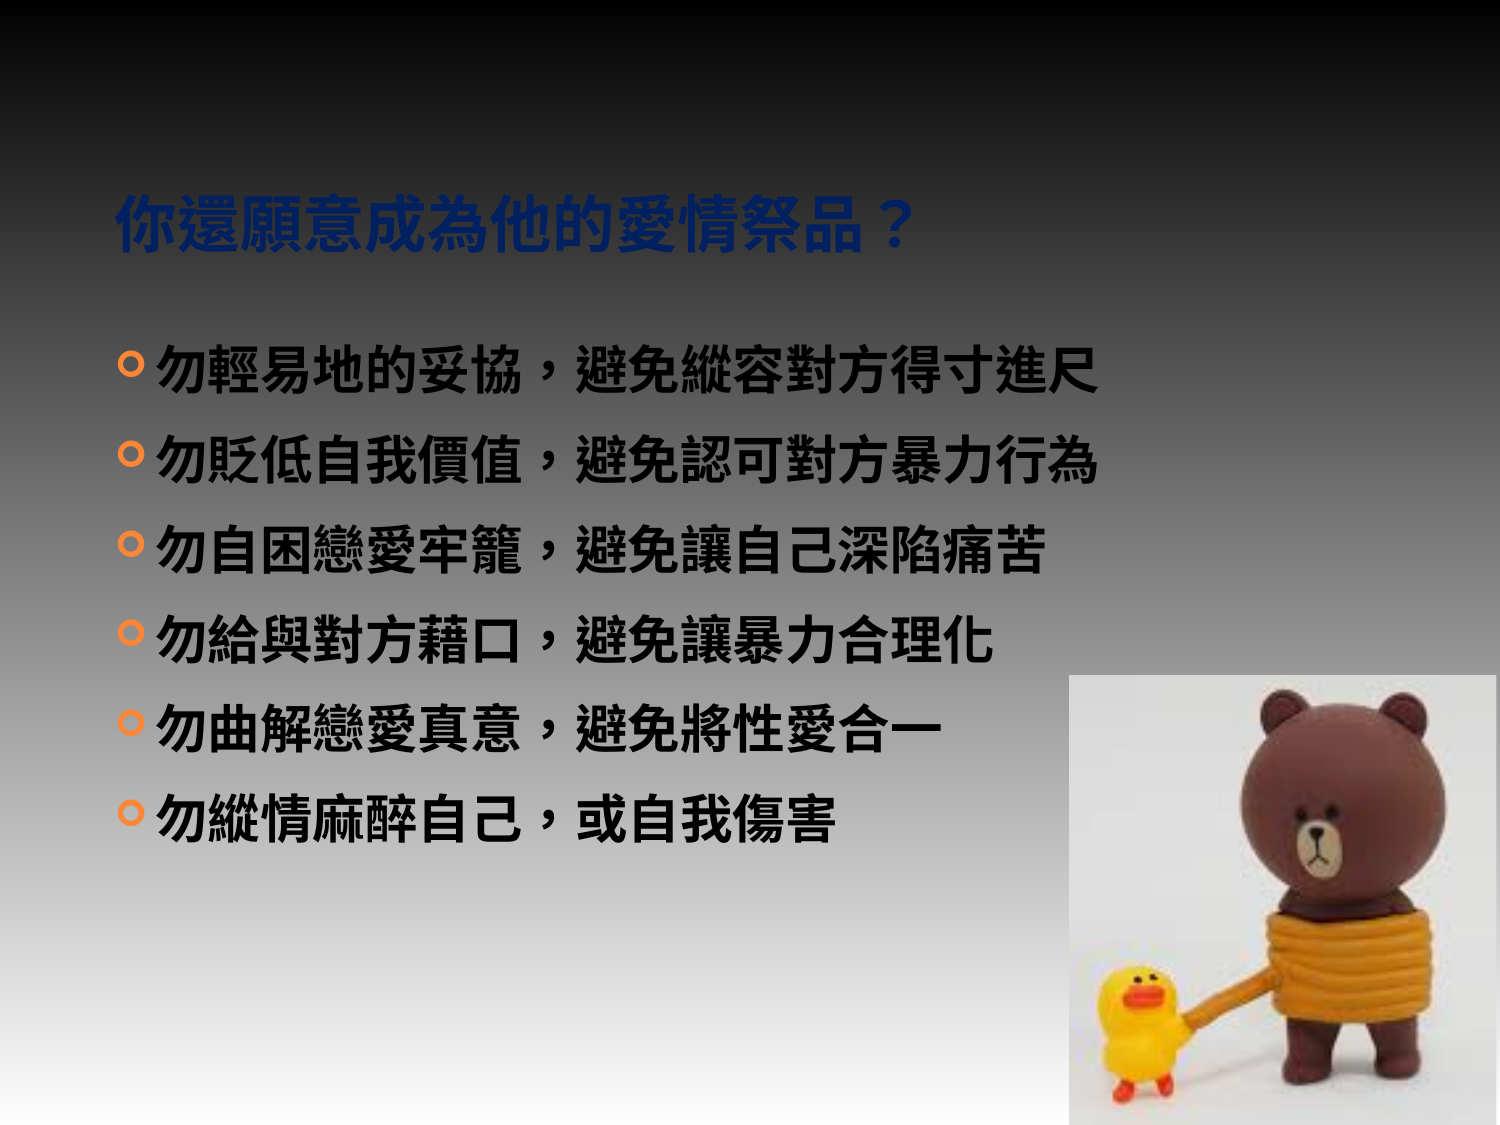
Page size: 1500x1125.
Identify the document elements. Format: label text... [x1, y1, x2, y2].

list 勿輕易地的妥協，避免縱容對方得寸進尺 勿貶低自我價值，避免認可對方暴力行為 勿自困戀愛牢籠，避免讓自己深陷痛苦 勿給與對方藉口，避免讓暴力合理化 勿曲解戀愛真意，避免將性愛合一 勿縱情麻醉自己，或自我傷害 [100, 314, 1259, 860]
title 你還願意成為他的愛情祭品？ [100, 54, 1386, 268]
picture [1069, 675, 1497, 1125]
